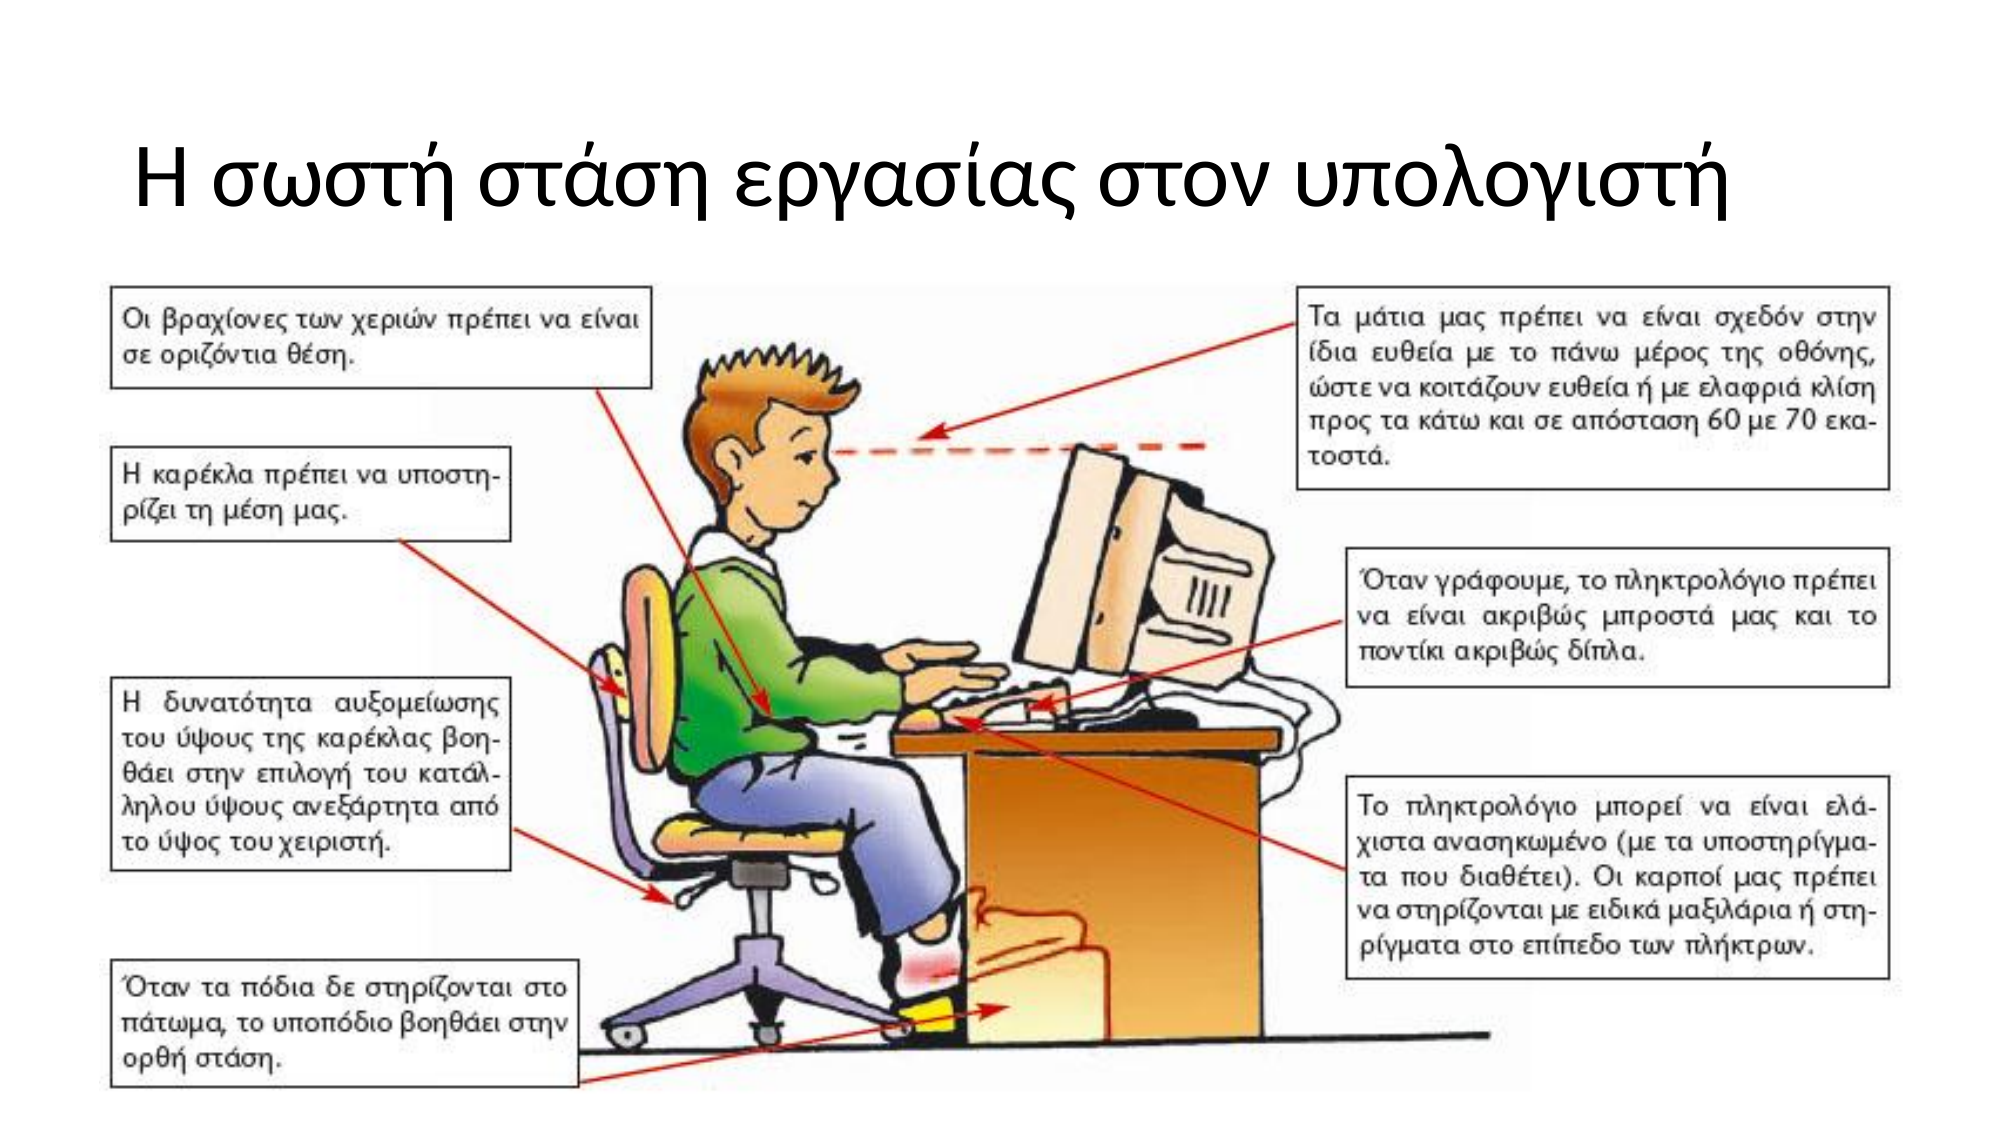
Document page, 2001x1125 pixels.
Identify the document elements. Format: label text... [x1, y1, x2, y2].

picture [99, 264, 1905, 1110]
title Η σωστή στάση εργασίας στον υπολογιστή [118, 88, 1844, 263]
